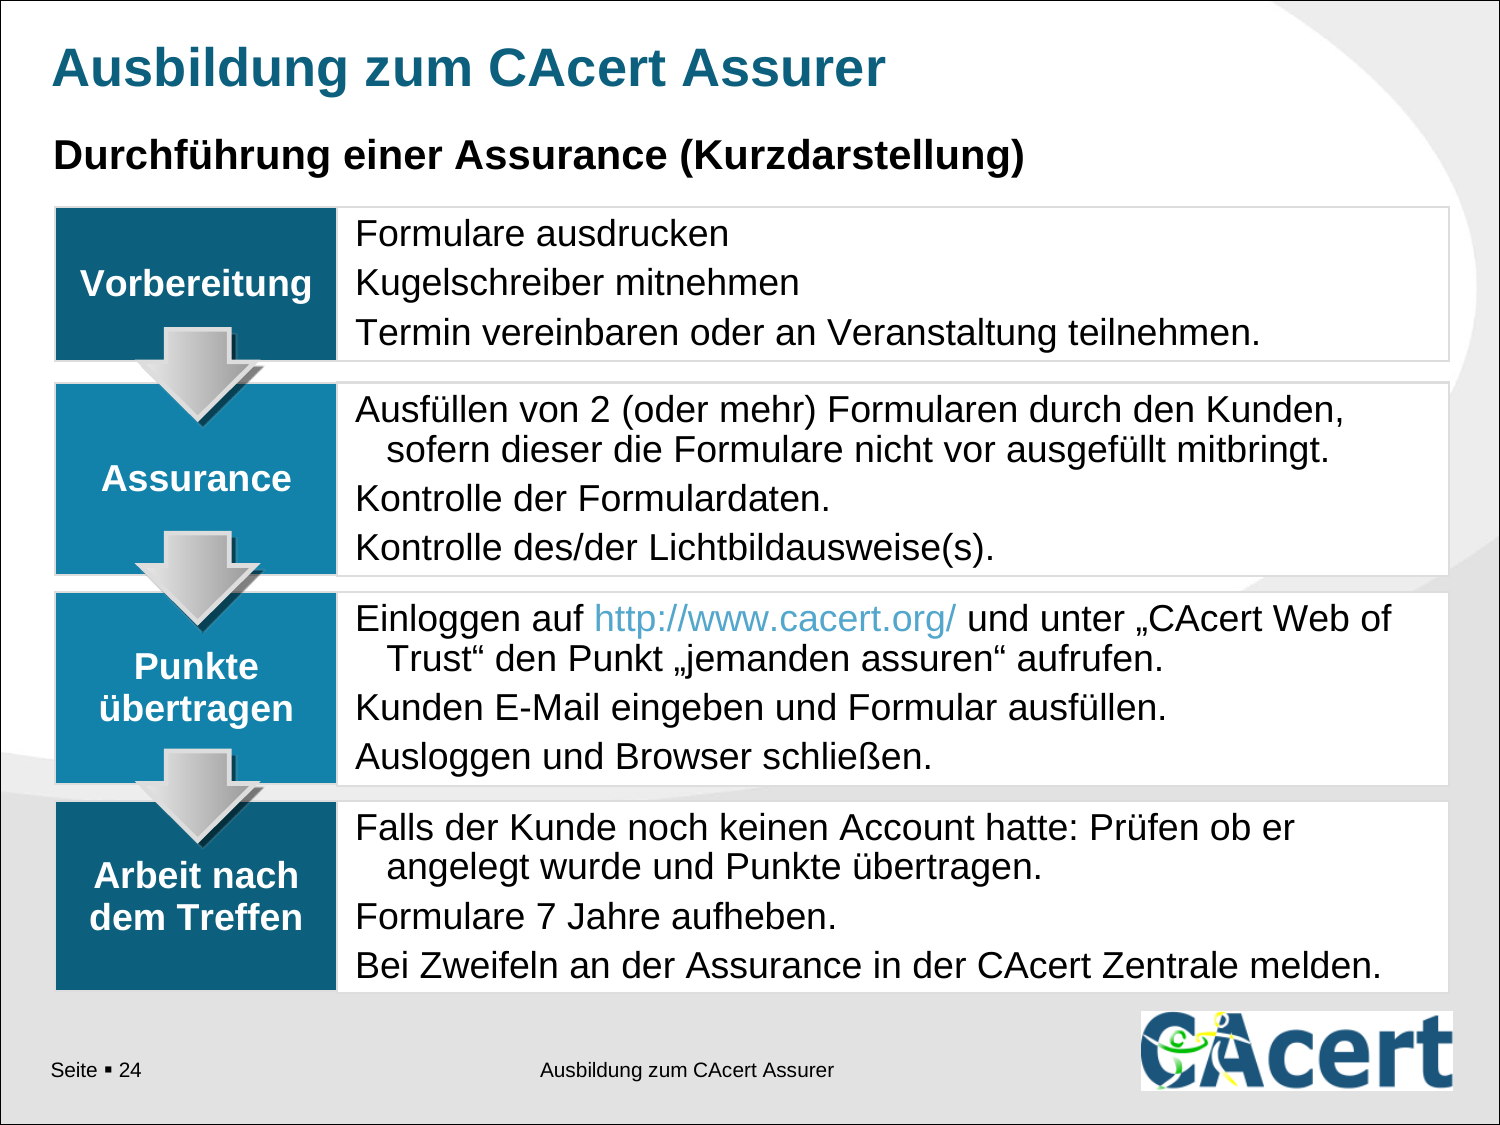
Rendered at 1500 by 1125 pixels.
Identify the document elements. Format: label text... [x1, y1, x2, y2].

text_box Einloggen auf http://www.cacert.org/ und unter „CAcert Web of Trust“ den Punkt „jemanden assuren“ aufrufen. Kunden E-Mail eingeben und Formular ausfüllen. Ausloggen und Browser schließen. [337, 591, 1450, 786]
text_box [140, 751, 256, 841]
text_box [140, 533, 256, 623]
text_box Falls der Kunde noch keinen Account hatte: Prüfen ob er angelegt wurde und Punkte übertragen. Formulare 7 Jahre aufheben. Bei Zweifeln an der Assurance in der CAcert Zentrale melden. [337, 801, 1450, 994]
text_box Vorbereitung [55, 207, 337, 361]
text_box Formulare ausdrucken Kugelschreiber mitnehmen Termin vereinbaren oder an Veranstaltung teilnehmen. [337, 207, 1450, 361]
title Ausbildung zum CAcert Assurer [51, 19, 1450, 118]
text_box Punkte übertragen [55, 591, 337, 784]
text_box Assurance [55, 382, 337, 575]
text_box Arbeit nach dem Treffen [55, 801, 337, 992]
picture [1, 1, 1499, 1124]
text_box Durchführung einer Assurance (Kurzdarstellung) [53, 125, 1447, 185]
text_box Ausfüllen von 2 (oder mehr) Formularen durch den Kunden, sofern dieser die Formulare nicht vor ausgefüllt mitbringt. Kontrolle der Formulardaten. Kontrolle des/der Lichtbildausweise(s). [337, 382, 1450, 577]
text_box [140, 329, 256, 419]
